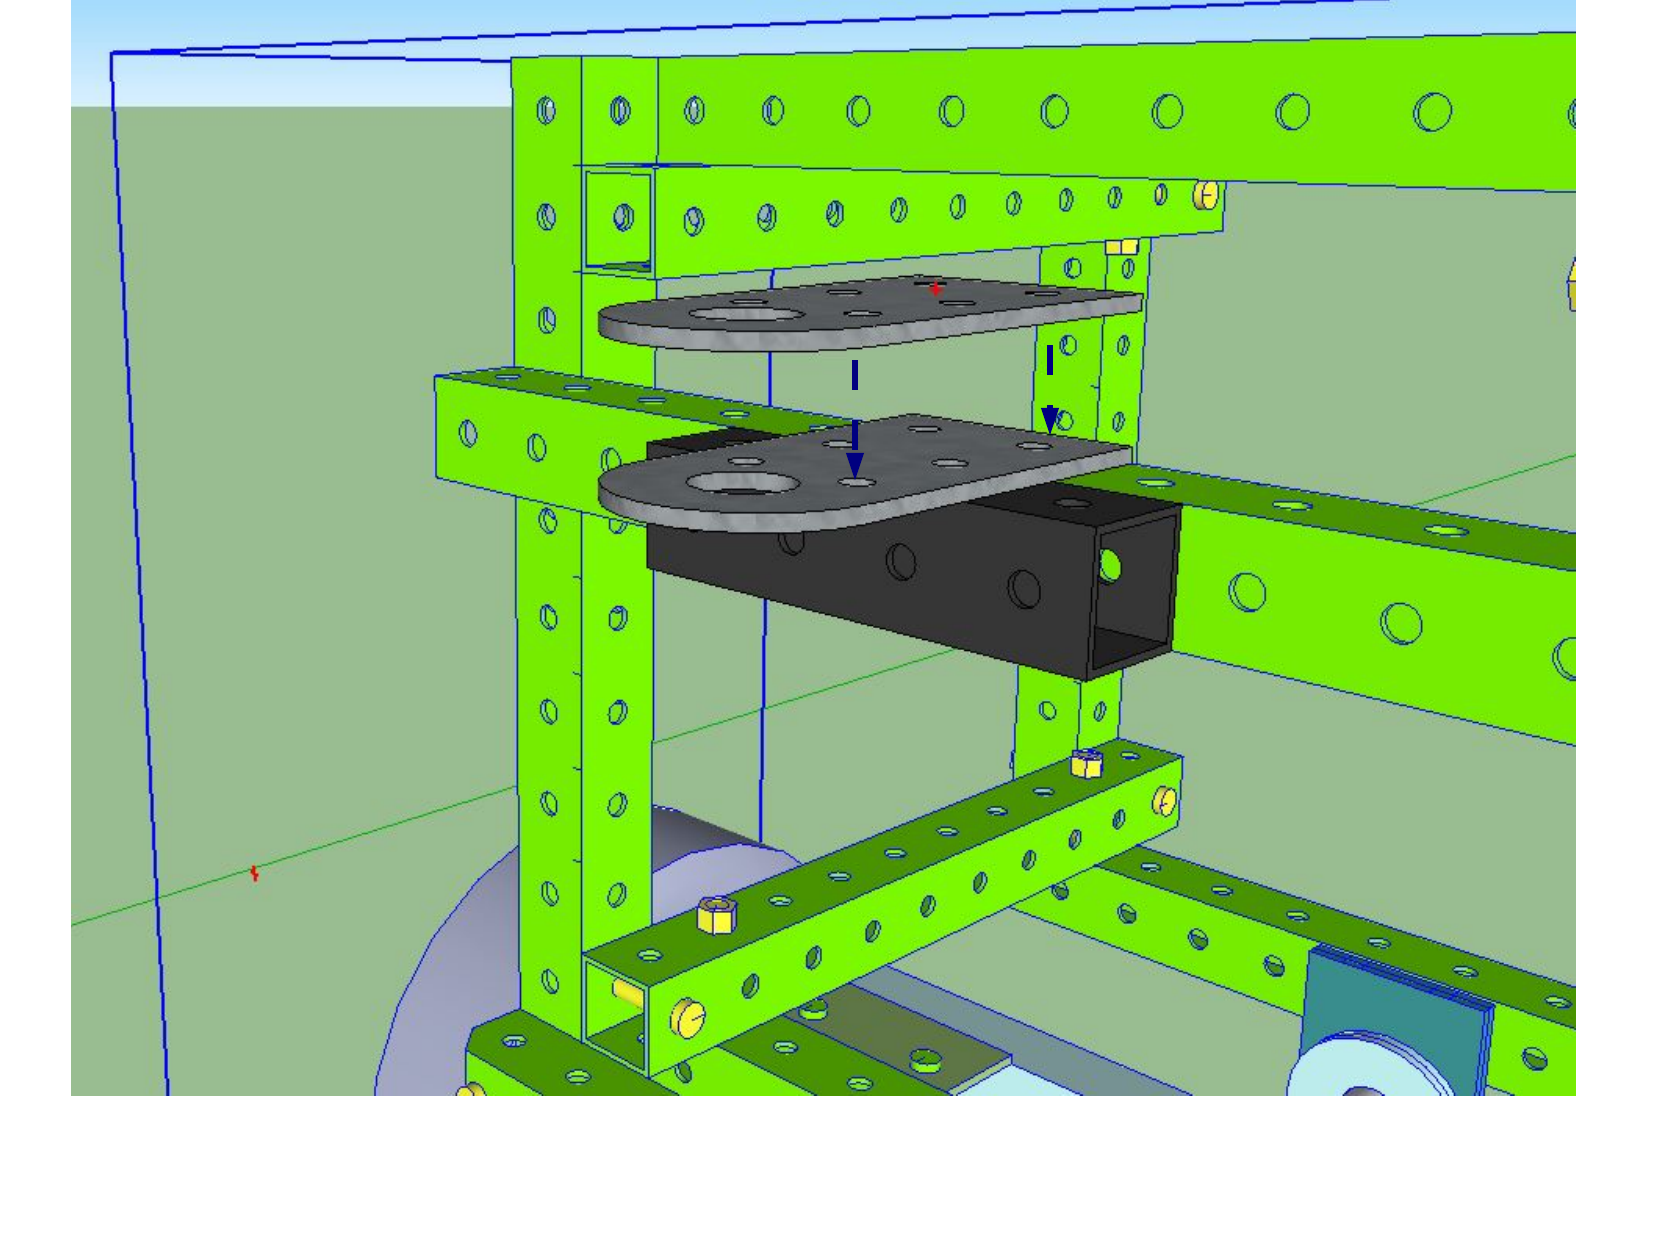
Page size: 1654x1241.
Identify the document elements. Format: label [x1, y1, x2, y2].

picture [71, 0, 1576, 1096]
